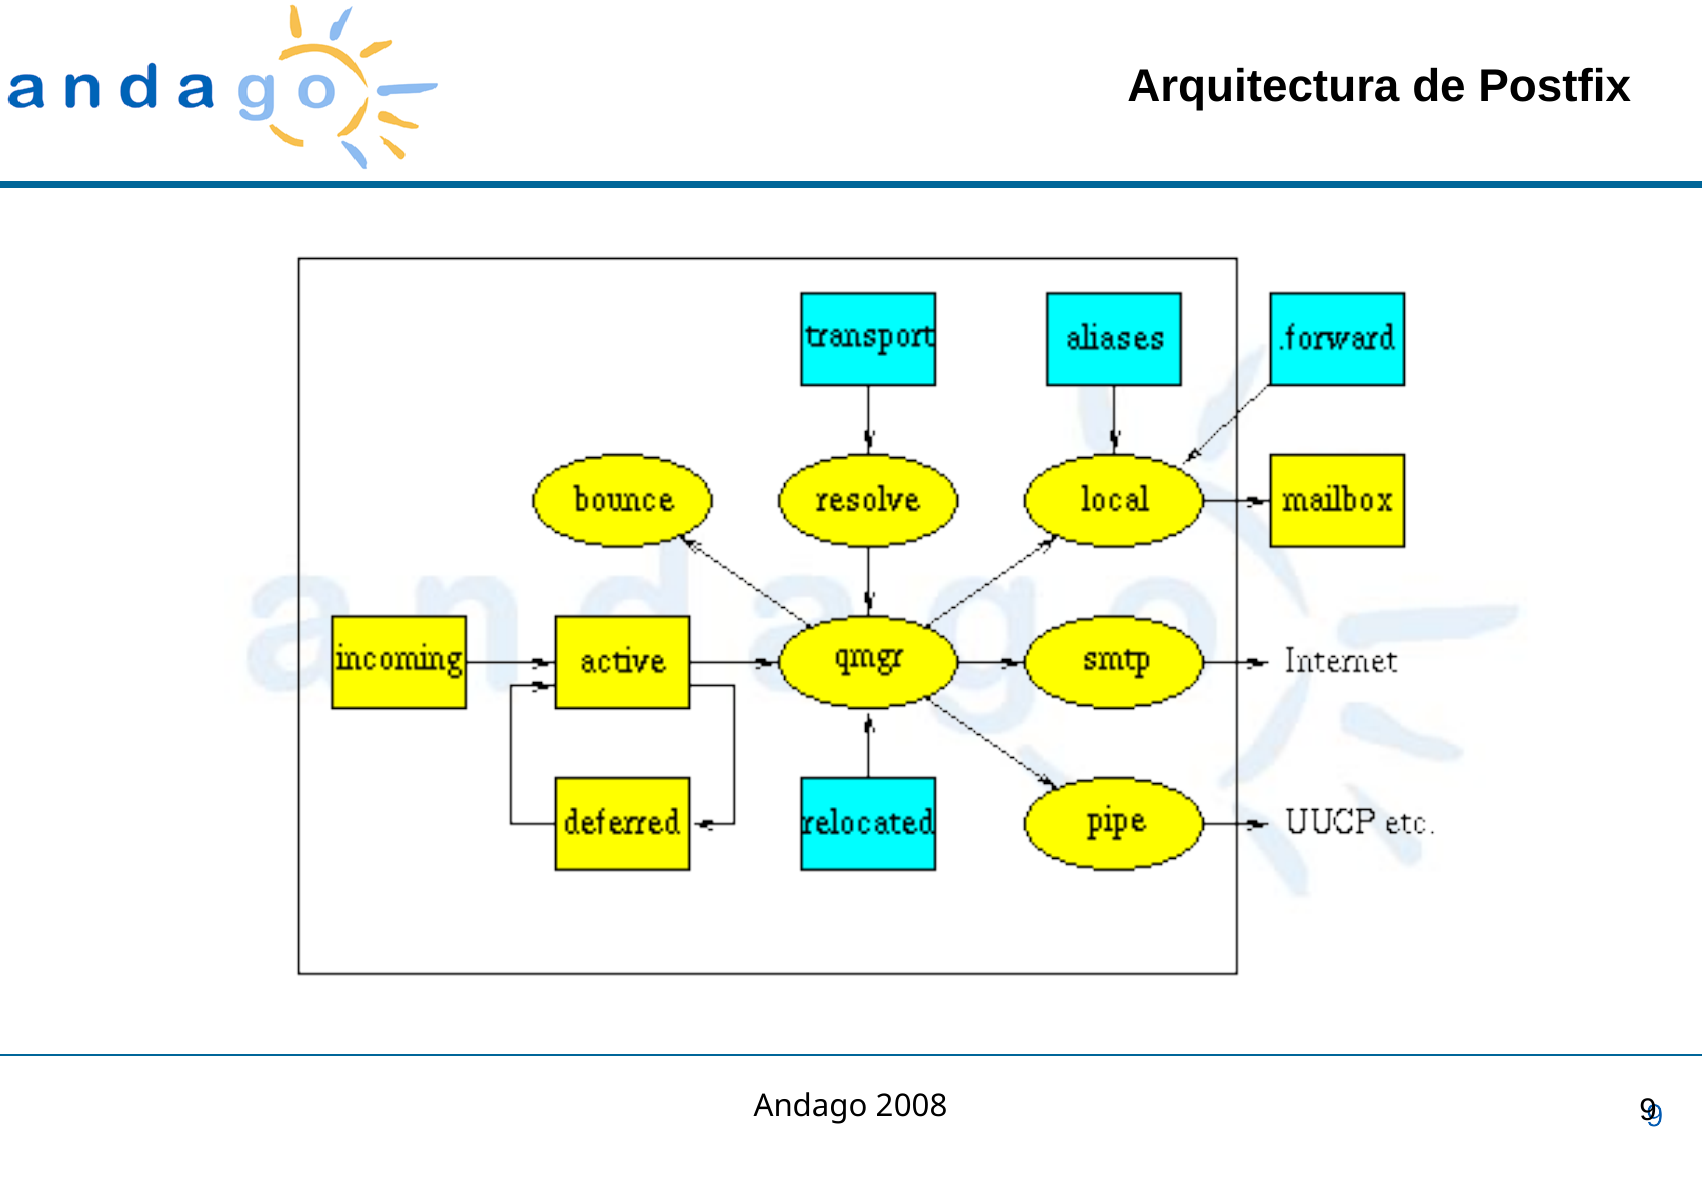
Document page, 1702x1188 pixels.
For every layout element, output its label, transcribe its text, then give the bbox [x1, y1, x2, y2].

title Arquitectura de Postfix [255, 0, 1702, 188]
picture [224, 232, 1538, 1008]
picture [0, 0, 255, 175]
